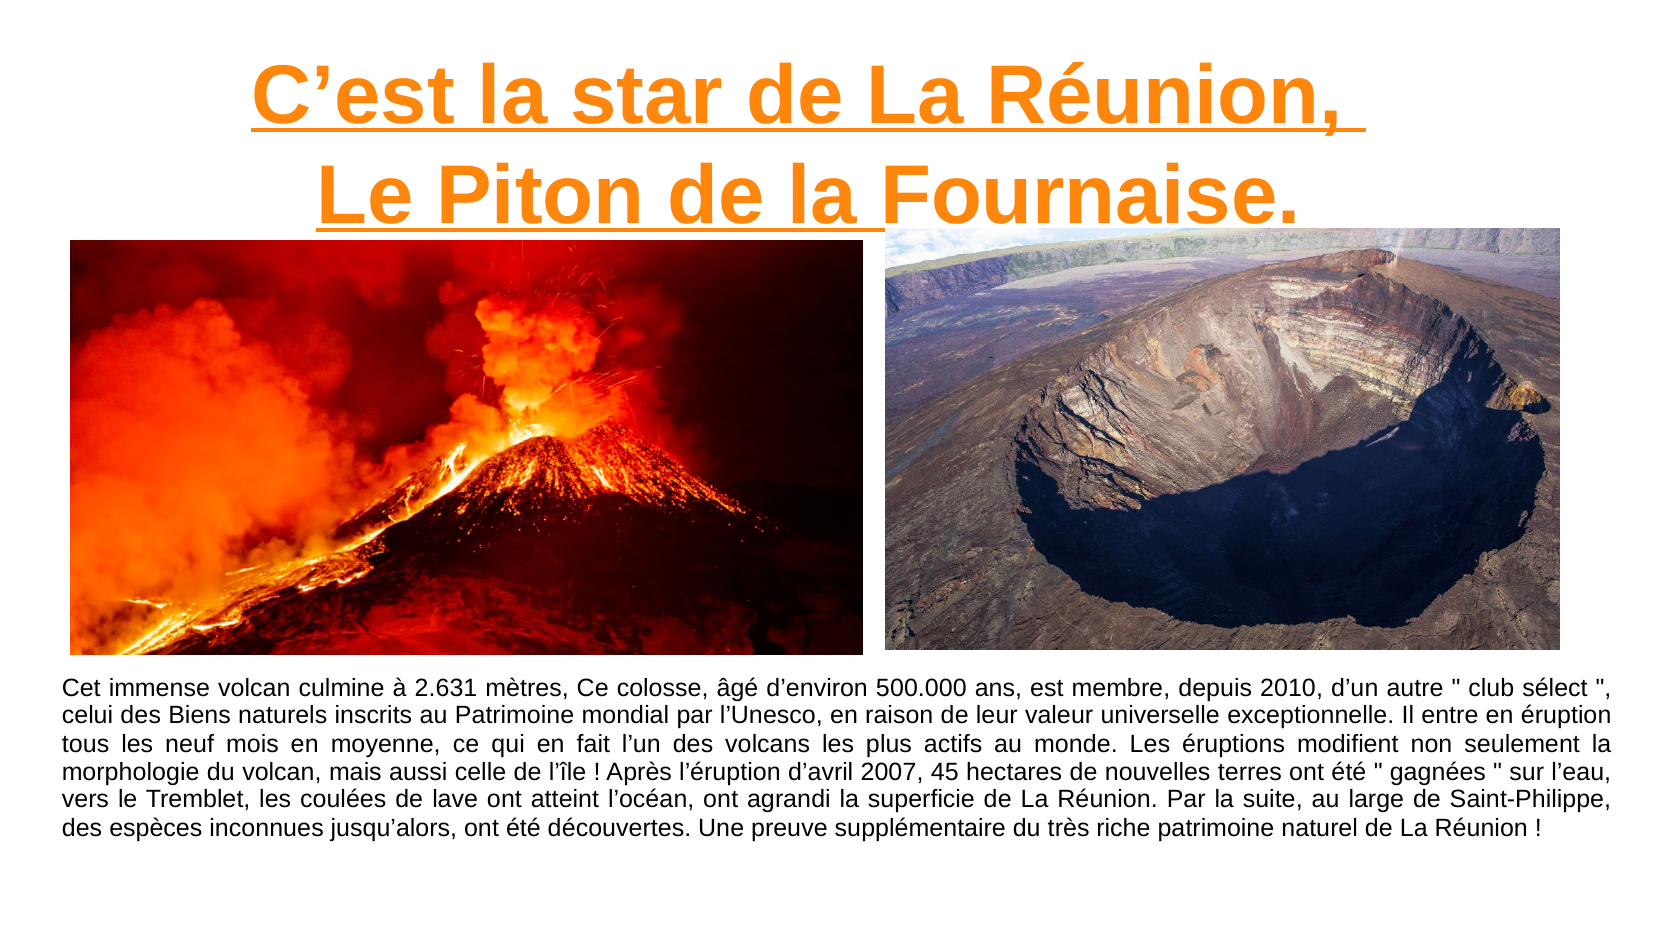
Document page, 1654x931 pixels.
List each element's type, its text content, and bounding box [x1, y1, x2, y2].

picture [885, 228, 1560, 650]
text_box Cet immense volcan culmine à 2.631 mètres, Ce colosse, âgé d’environ 500.000 ans, est membre, depuis 2010, d’un autre " club sélect ", celui des Biens naturels inscrits au Patrimoine mondial par l’Unesco, en raison de leur valeur universelle exceptionnelle. Il entre en éruption tous les neuf mois en moyenne, ce qui en fait l’un des volcans les plus actifs au monde. Les éruptions modifient non seulement la morphologie du volcan, mais aussi celle de l’île ! Après l’éruption d’avril 2007, 45 hectares de nouvelles terres ont été " gagnées " sur l’eau, vers le Tremblet, les coulées de lave ont atteint l’océan, ont agrandi la superficie de La Réunion. Par la suite, au large de Saint-Philippe, des espèces inconnues jusqu’alors, ont été découvertes. Une preuve supplémentaire du très riche patrimoine naturel de La Réunion ! [47, 665, 1631, 884]
title C’est la star de La Réunion, Le Piton de la Fournaise. [23, 39, 1595, 189]
picture [70, 240, 863, 655]
